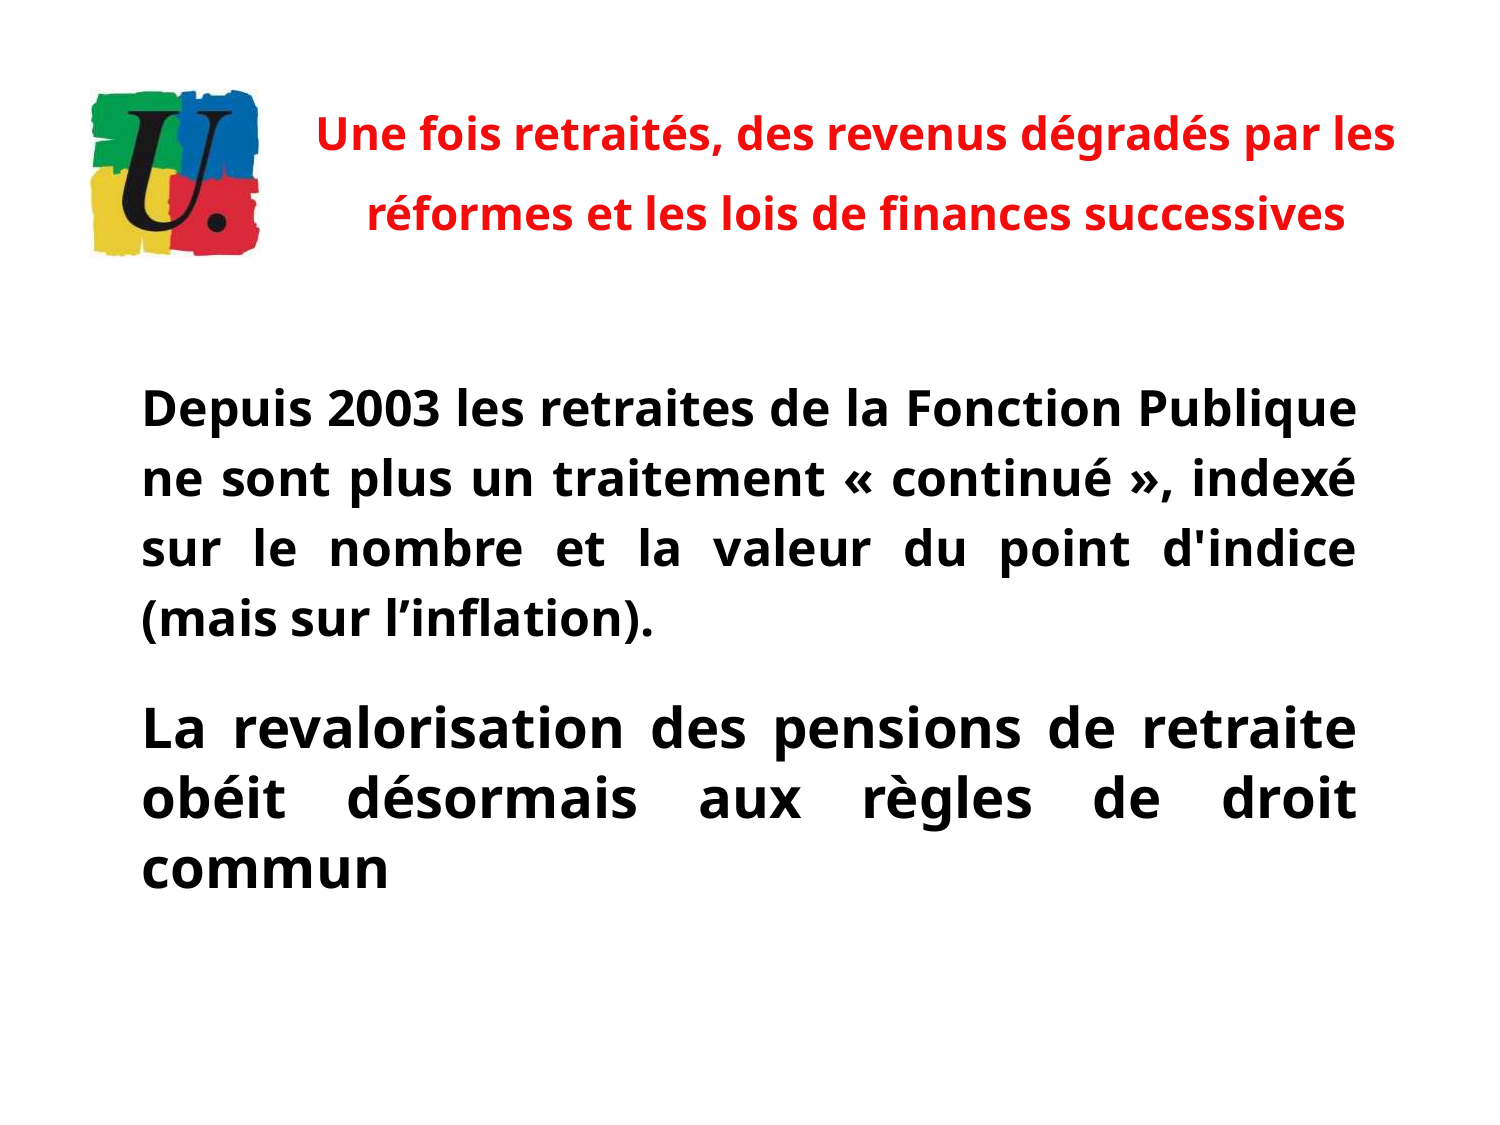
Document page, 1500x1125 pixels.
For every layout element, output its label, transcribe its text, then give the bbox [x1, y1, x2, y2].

text_box Une fois retraités, des revenus dégradés par les réformes et les lois de finances successives [283, 80, 1429, 307]
text_box Depuis 2003 les retraites de la Fonction Publique ne sont plus un traitement « continué », indexé sur le nombre et la valeur du point d'indice (mais sur l’inflation). La revalorisation des pensions de retraite obéit désormais aux règles de droit commun [142, 366, 1358, 958]
picture [90, 89, 261, 258]
